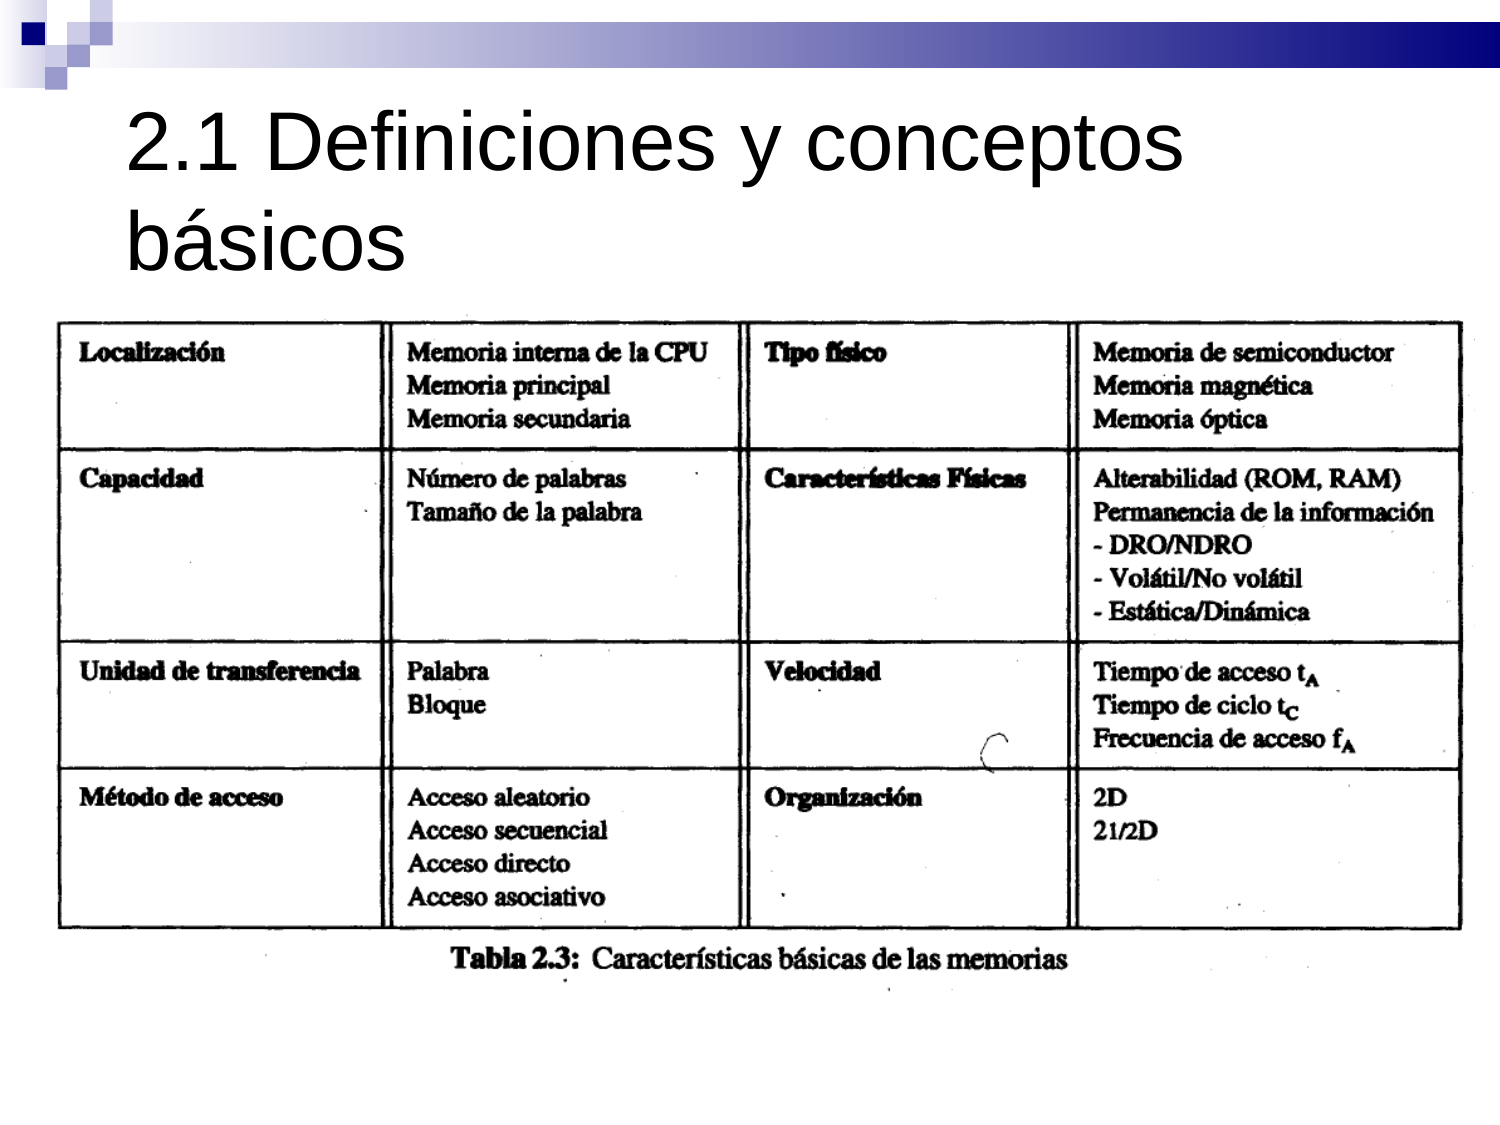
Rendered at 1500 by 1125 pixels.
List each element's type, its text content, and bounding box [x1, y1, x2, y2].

picture [53, 314, 1475, 992]
title 2.1 Definiciones y conceptos básicos [75, 75, 1426, 301]
